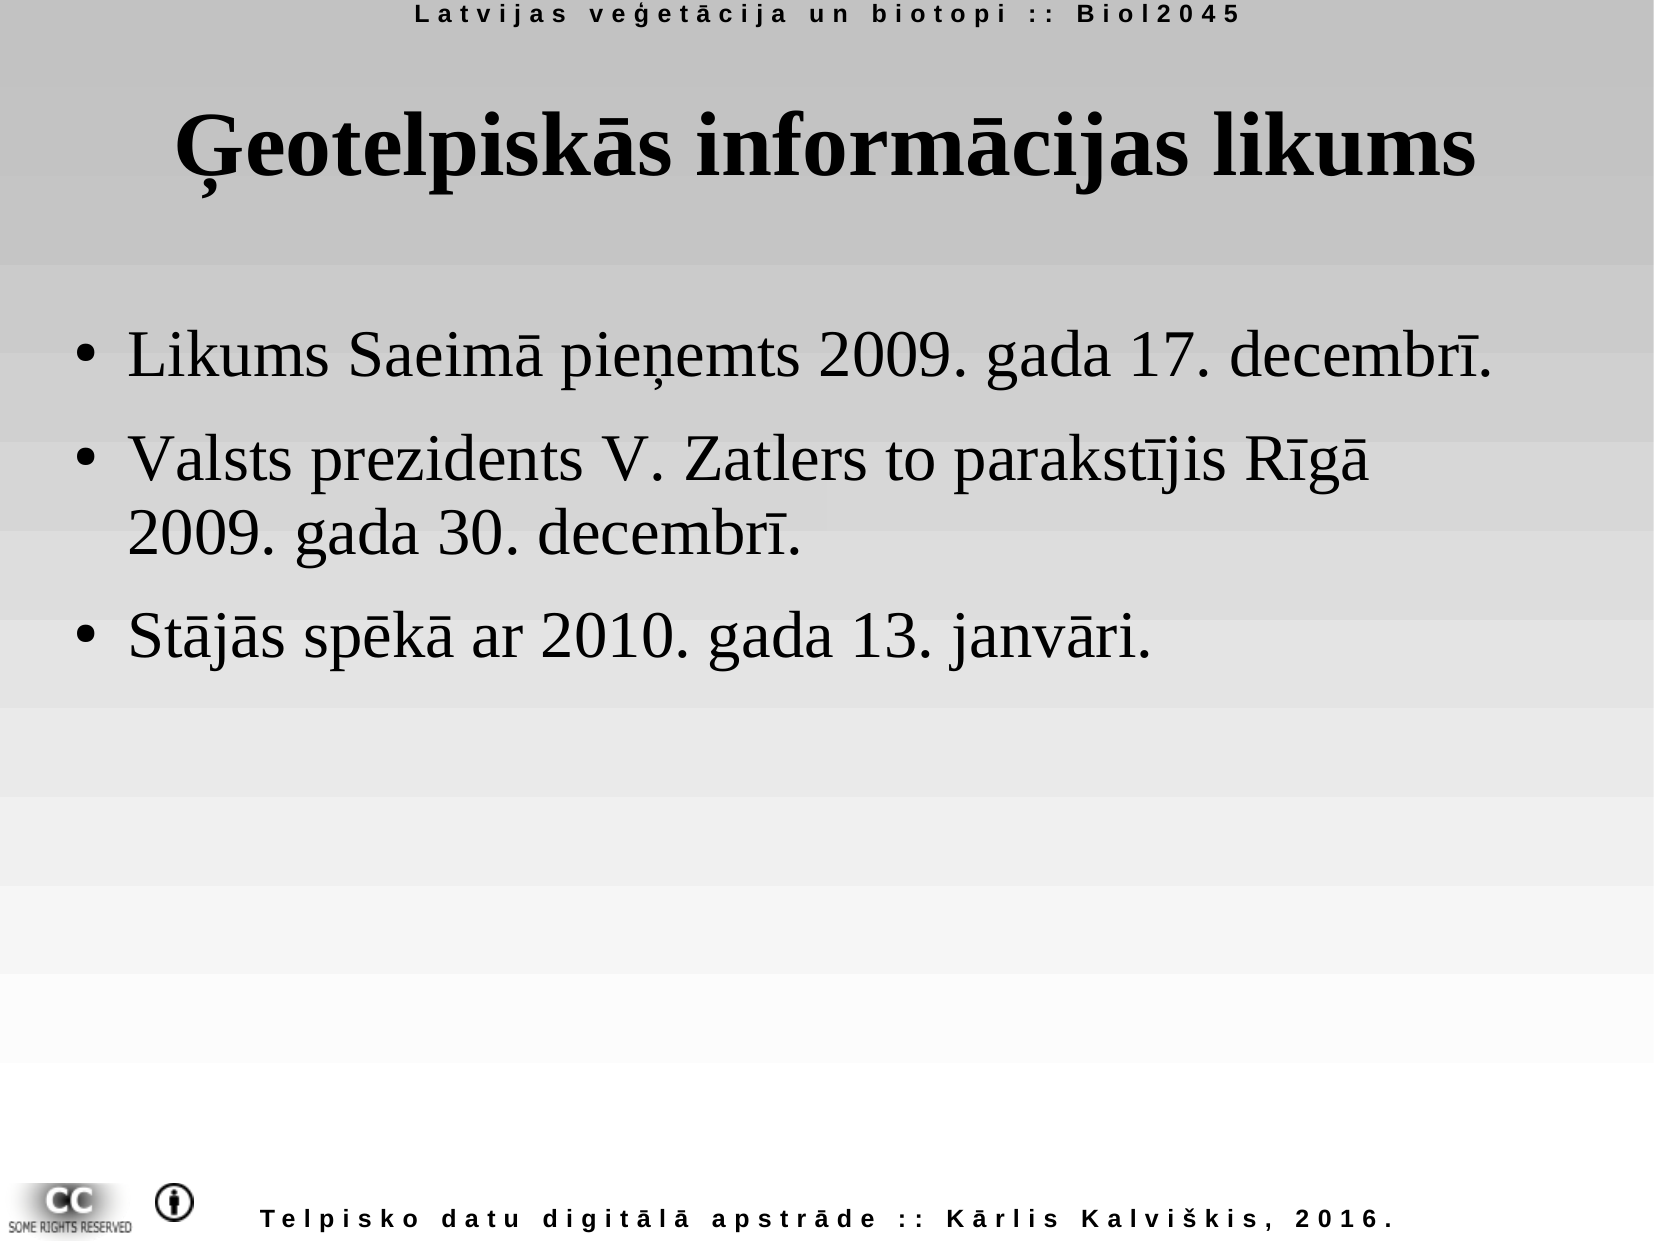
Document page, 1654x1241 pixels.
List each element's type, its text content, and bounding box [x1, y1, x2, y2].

title Ģeotelpiskās informācijas likums [0, 1, 1654, 287]
list Likums Saeimā pieņemts 2009. gada 17. decembrī. Valsts prezidents V. Zatlers to parakstījis Rīgā 2009. gada 30. decembrī. Stājās spēkā ar 2010. gada 13. janvāri. [56, 317, 1600, 1175]
picture [0, 287, 1654, 1241]
